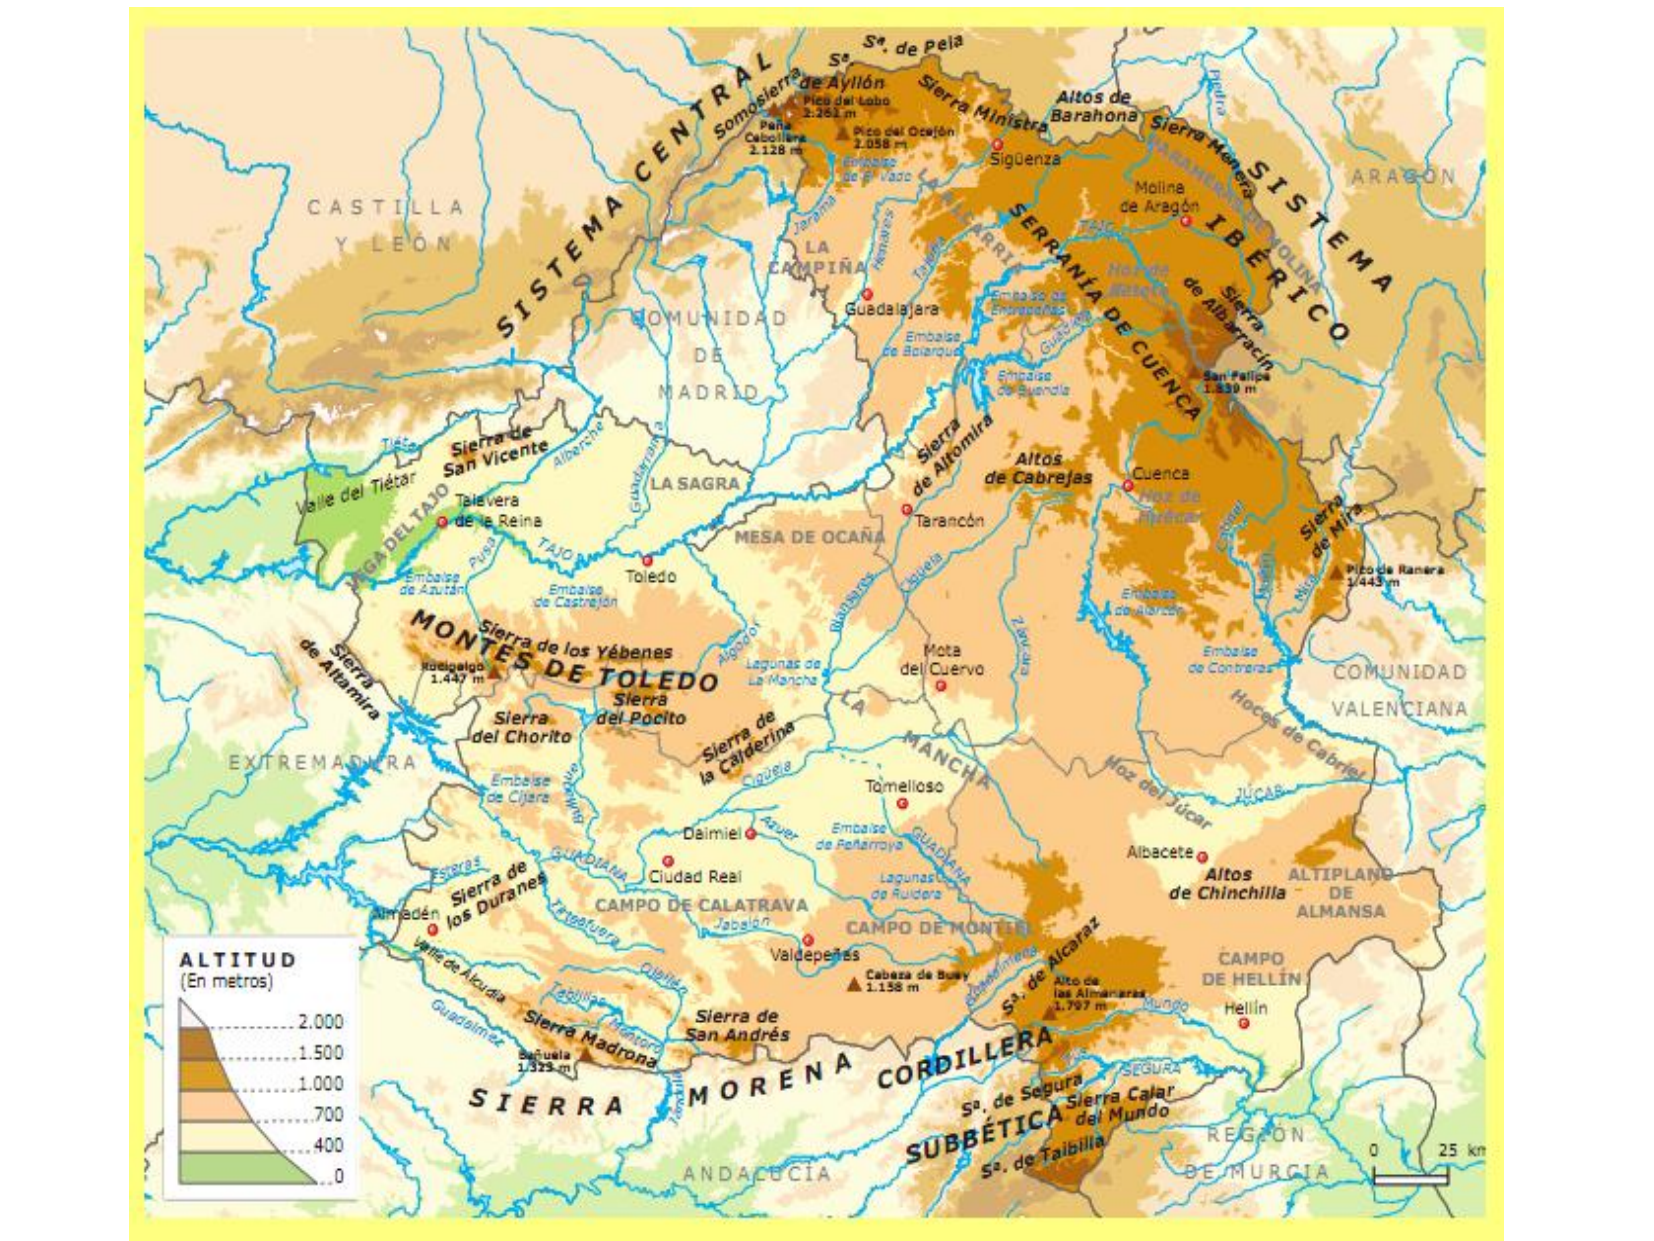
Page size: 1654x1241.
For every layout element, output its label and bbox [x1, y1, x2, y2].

picture [129, 7, 1504, 1241]
